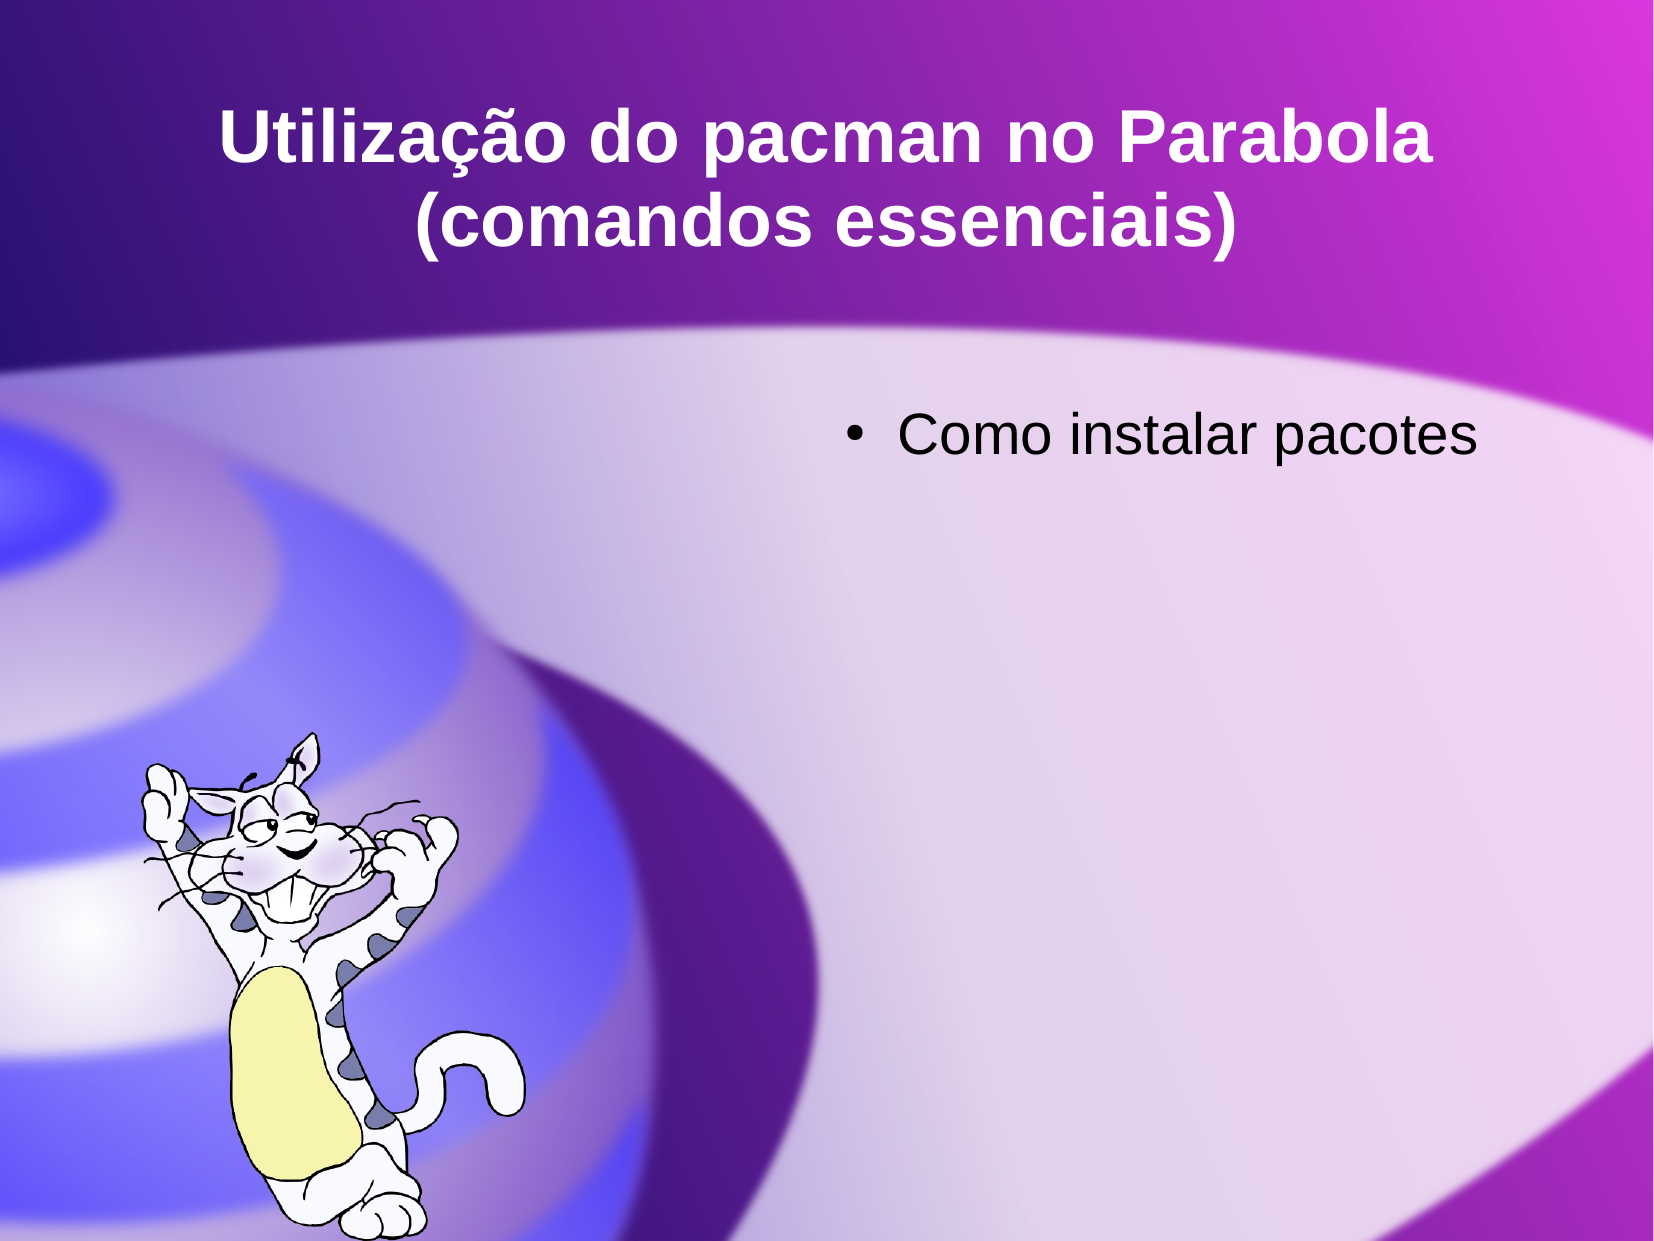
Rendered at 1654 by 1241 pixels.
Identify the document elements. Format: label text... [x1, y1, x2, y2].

list Como instalar pacotes [826, 401, 1642, 1205]
picture [0, 0, 1654, 1241]
title Utilização do pacman no Parabola (comandos essenciais) [82, 50, 1571, 308]
